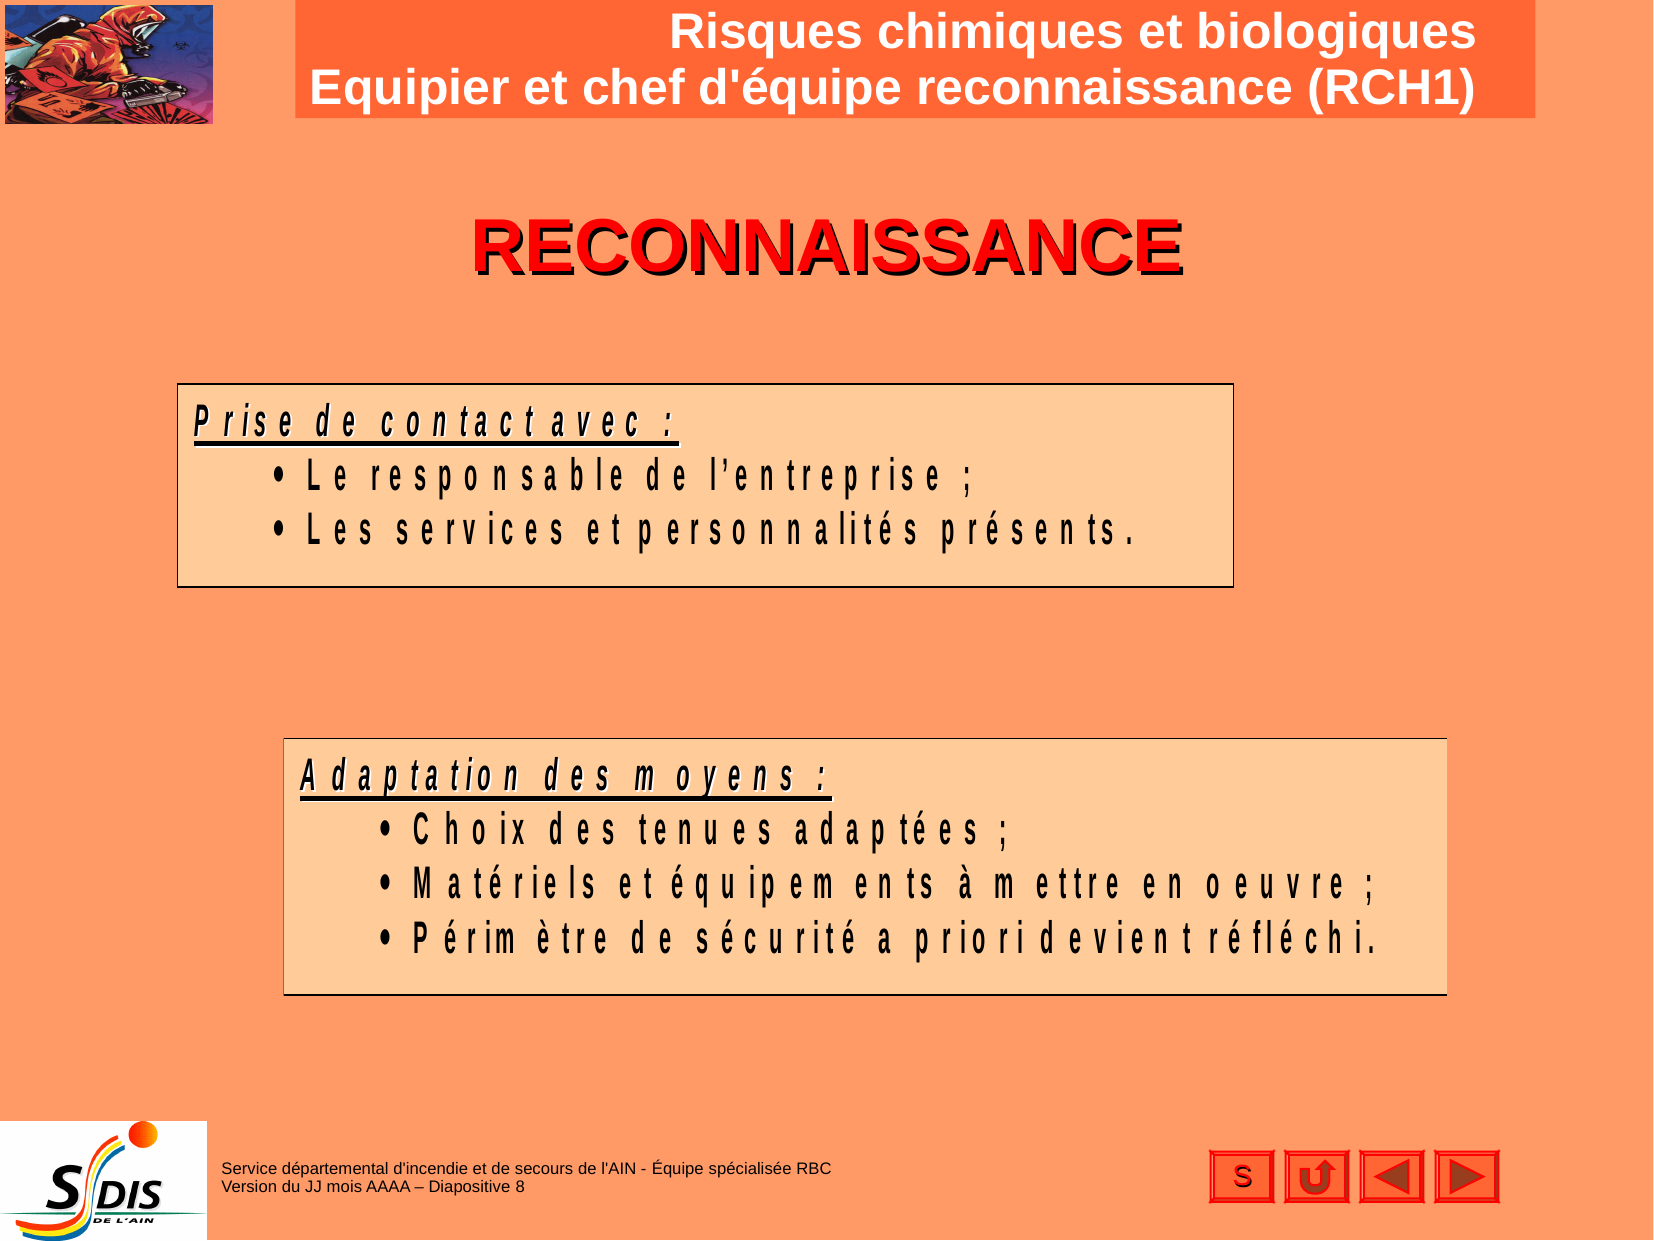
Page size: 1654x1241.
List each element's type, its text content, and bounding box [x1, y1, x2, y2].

text_box S [1217, 1151, 1267, 1200]
text_box [1362, 1151, 1424, 1202]
picture [283, 738, 1447, 998]
text_box [1437, 1151, 1499, 1202]
picture [5, 5, 213, 124]
text_box [1287, 1151, 1349, 1202]
text_box [1212, 1151, 1274, 1202]
picture [0, 1121, 207, 1241]
picture [177, 383, 1234, 590]
text_box RECONNAISSANCE [59, 196, 1595, 296]
